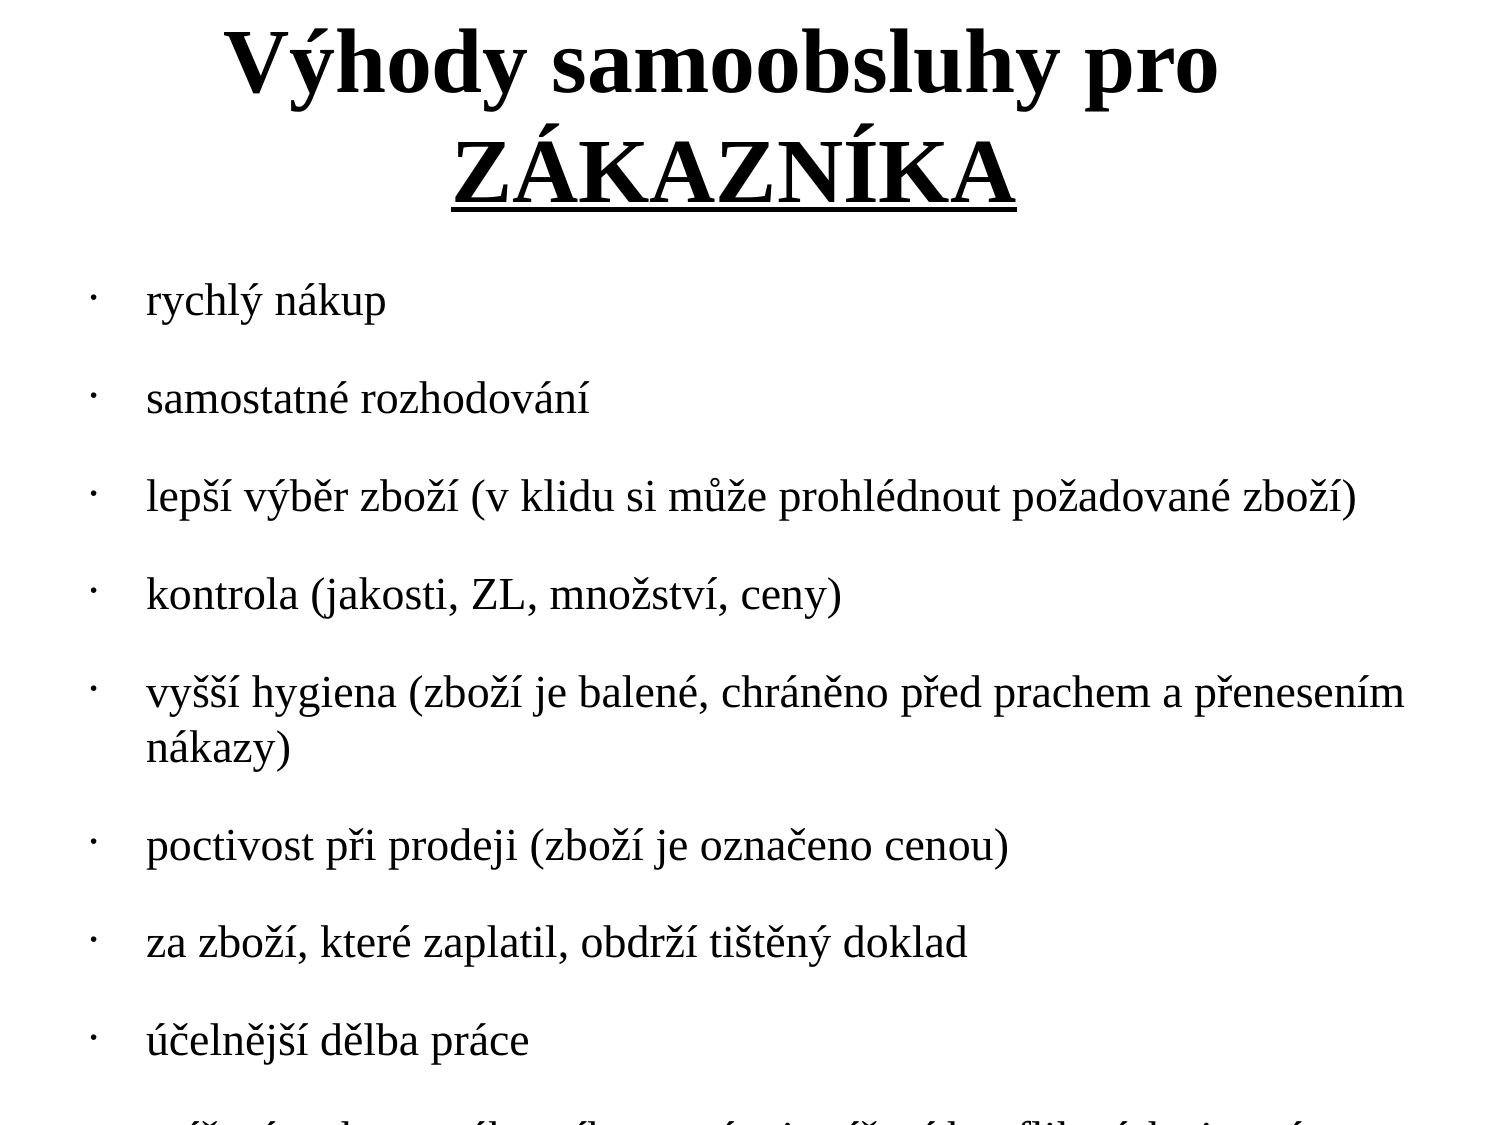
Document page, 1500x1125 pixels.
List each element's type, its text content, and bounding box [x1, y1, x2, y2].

text_box rychlý nákup samostatné rozhodování lepší výběr zboží (v klidu si může prohlédnout požadované zboží) kontrola (jakosti, ZL, množství, ceny) vyšší hygiena (zboží je balené, chráněno před prachem a přenesením nákazy) poctivost při prodeji (zboží je označeno cenou) za zboží, které zaplatil, obdrží tištěný doklad účelnější dělba práce snížení styku se zákazníkem a tím i snížení konfliktních situací s výjimkou pokladních [75, 262, 1426, 1005]
title Výhody samoobsluhy pro ZÁKAZNÍKA [59, 0, 1410, 338]
